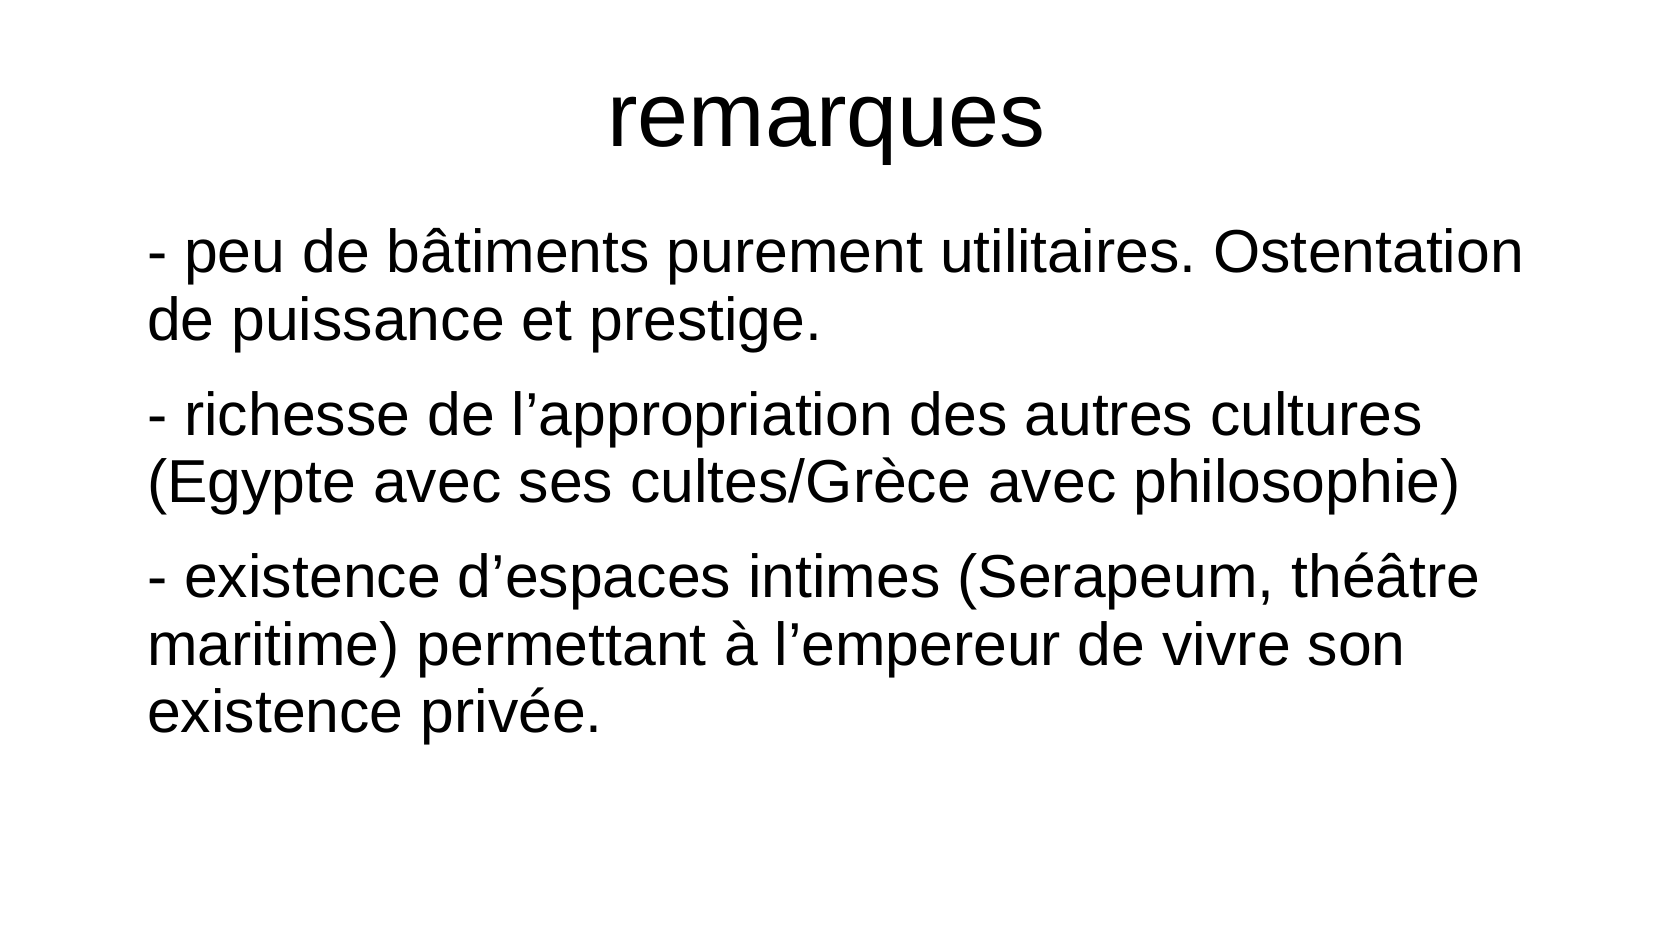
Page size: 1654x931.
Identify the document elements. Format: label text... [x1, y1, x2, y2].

list - peu de bâtiments purement utilitaires. Ostentation de puissance et prestige. - richesse de l’appropriation des autres cultures (Egypte avec ses cultes/Grèce avec philosophie) - existence d’espaces intimes (Serapeum, théâtre maritime) permettant à l’empereur de vivre son existence privée. [82, 217, 1571, 758]
title remarques [82, 37, 1571, 193]
